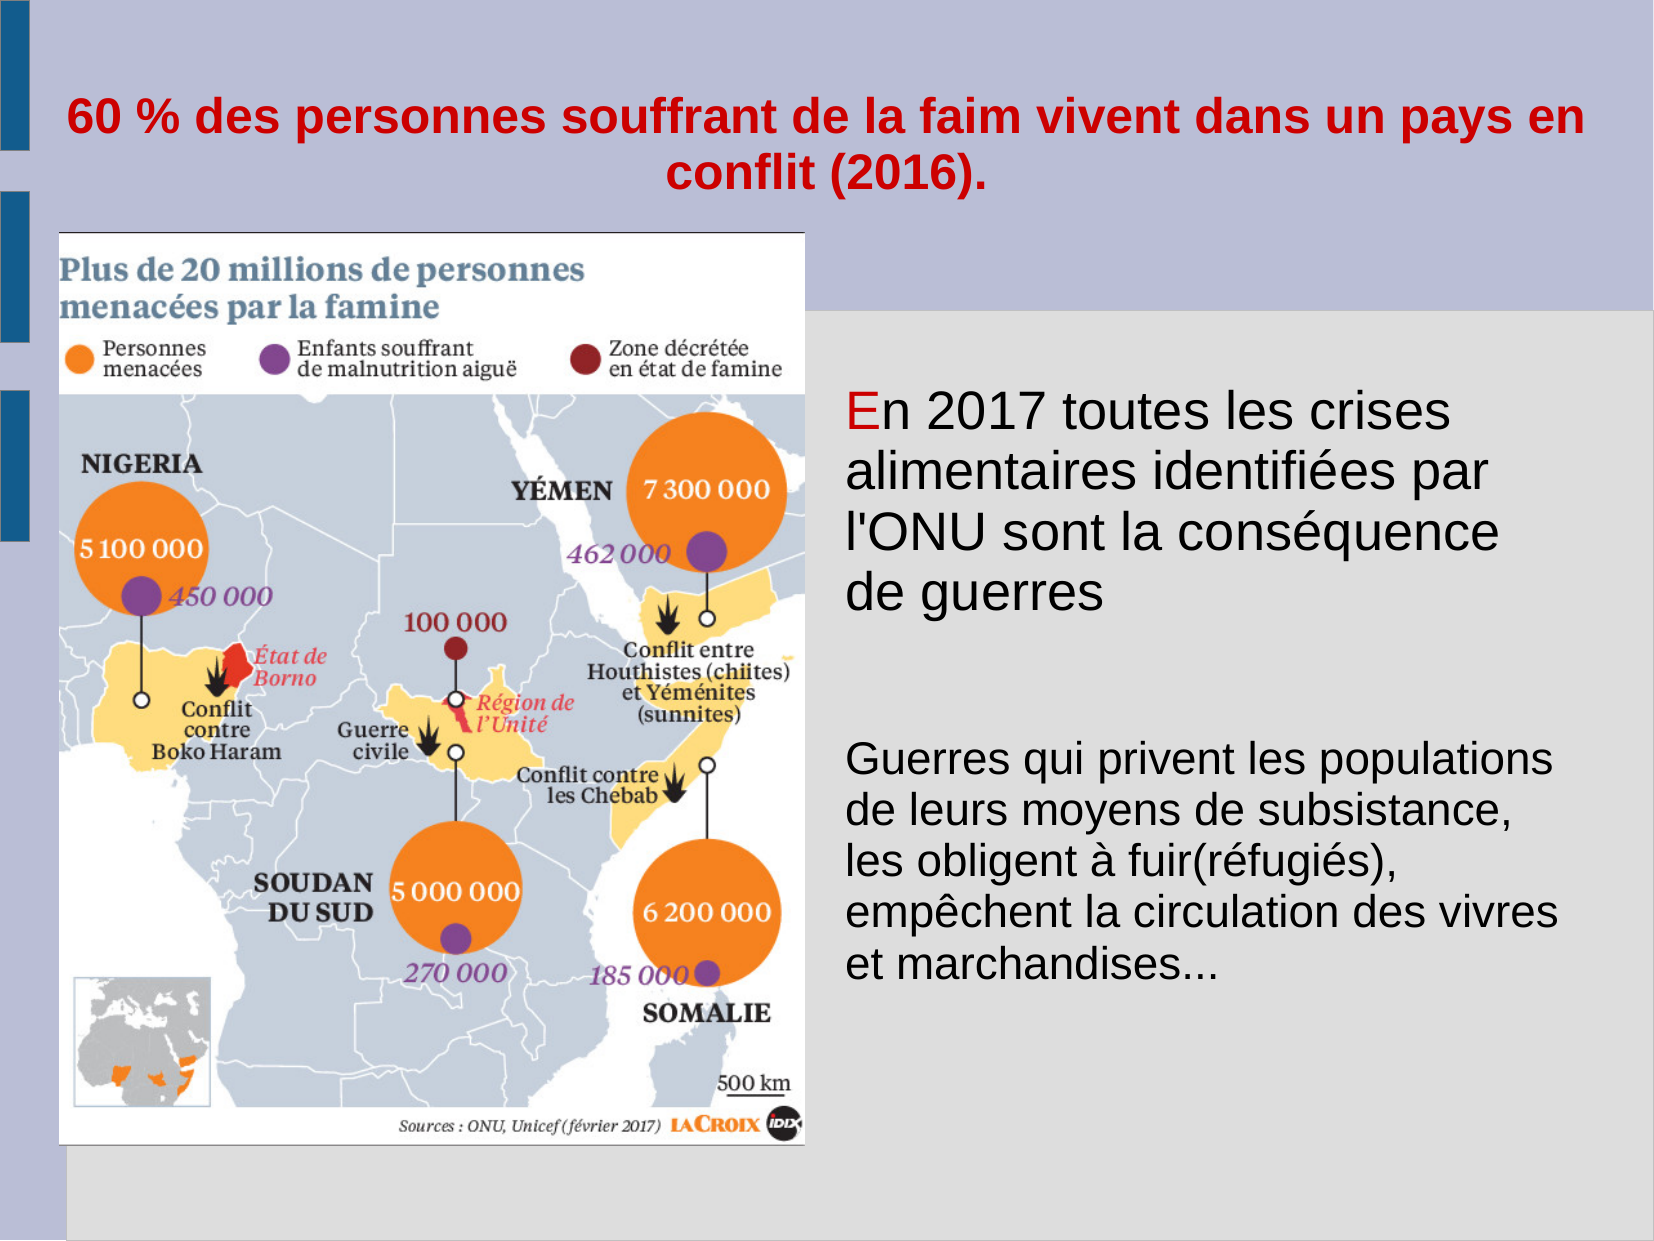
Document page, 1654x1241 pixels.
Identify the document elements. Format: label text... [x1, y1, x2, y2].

title 60 % des personnes souffrant de la faim vivent dans un pays en conflit (2016). [23, 63, 1630, 291]
picture [59, 232, 805, 1146]
list En 2017 toutes les crises alimentaires identifiées par l'ONU sont la conséquence de guerres Guerres qui privent les populations de leurs moyens de subsistance, les obligent à fuir(réfugiés), empêchent la circulation des vivres et marchandises... [845, 290, 1572, 1109]
